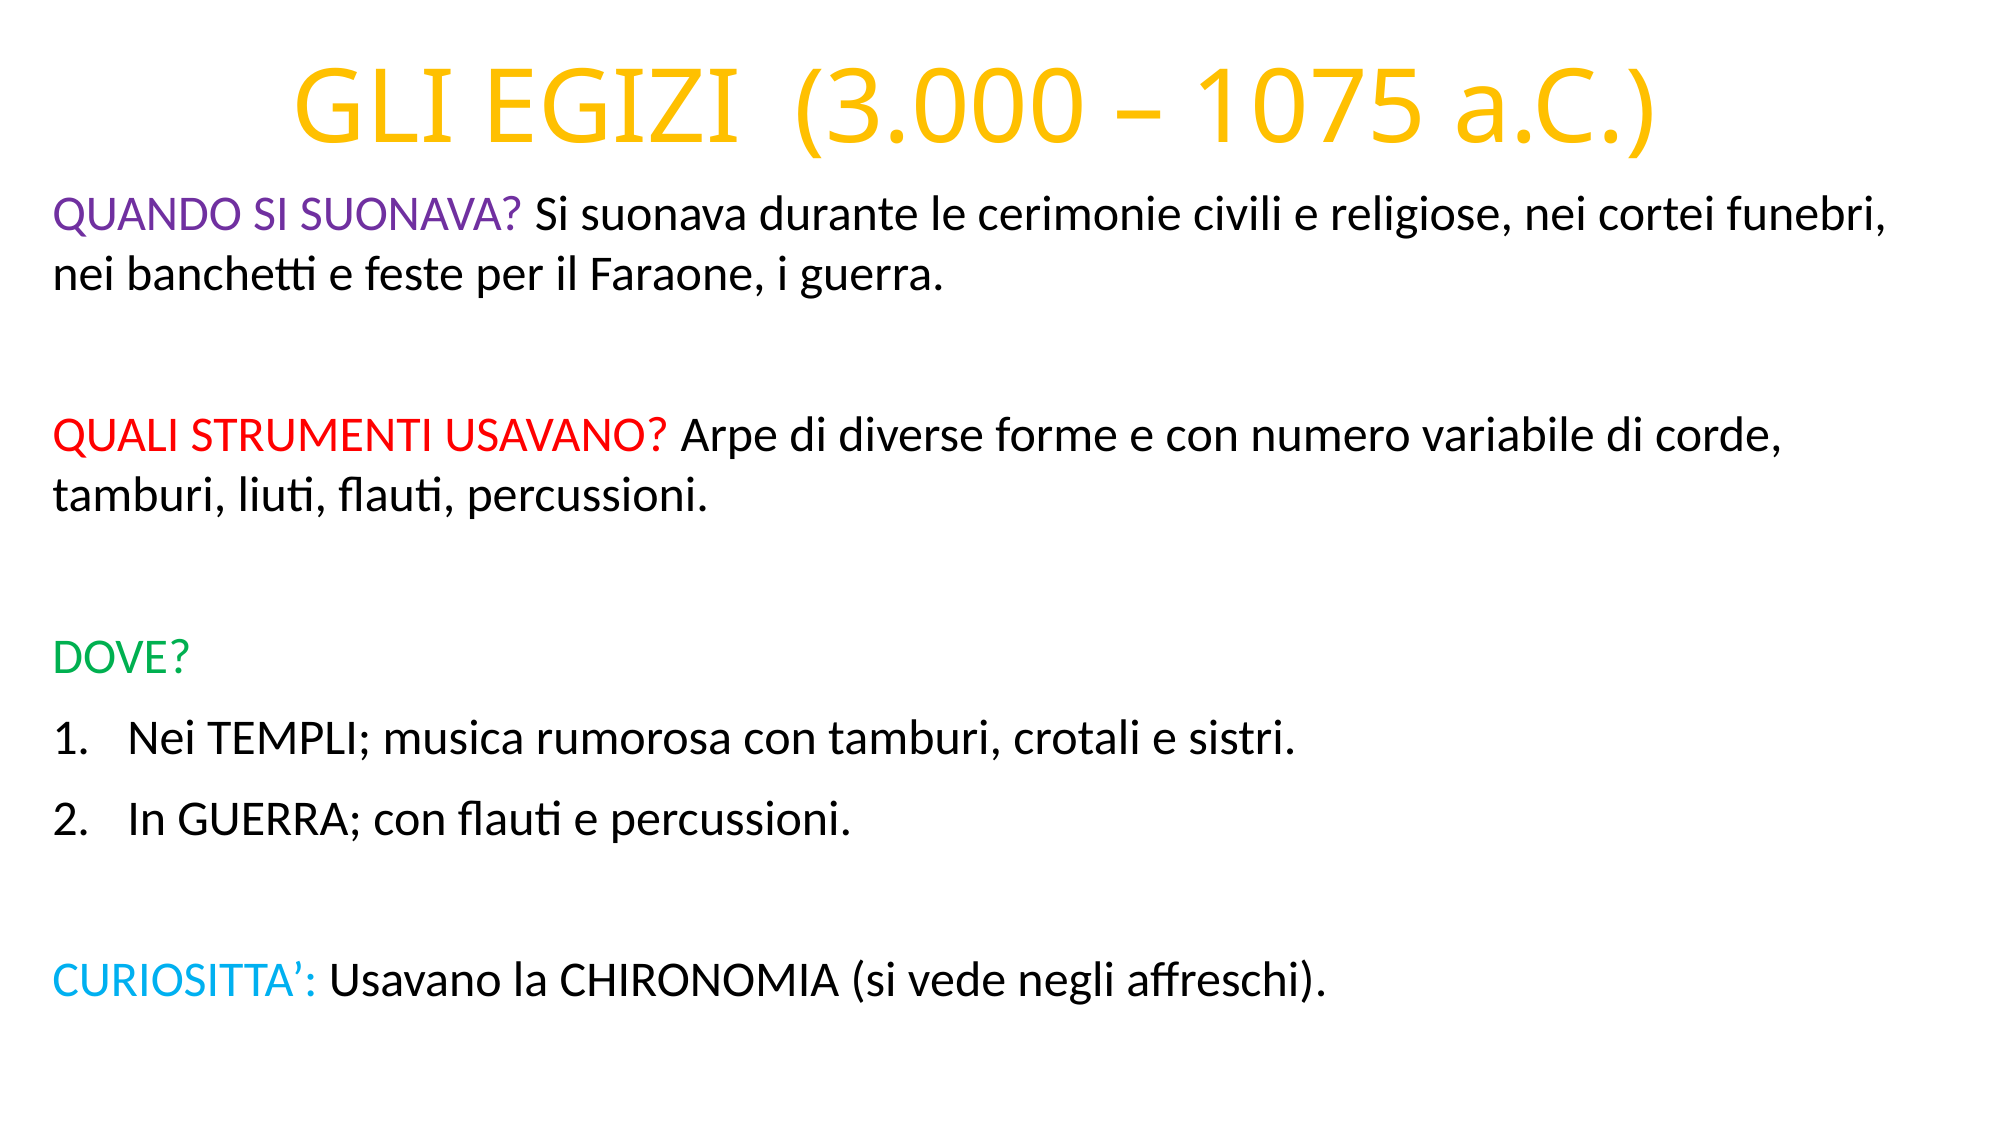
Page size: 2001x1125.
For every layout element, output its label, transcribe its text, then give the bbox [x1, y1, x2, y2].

subtitle QUANDO SI SUONAVA? Si suonava durante le cerimonie civili e religiose, nei cortei funebri, nei banchetti e feste per il Faraone, i guerra. QUALI STRUMENTI USAVANO? Arpe di diverse forme e con numero variabile di corde, tamburi, liuti, flauti, percussioni. DOVE? Nei TEMPLI; musica rumorosa con tamburi, crotali e sistri. In GUERRA; con flauti e percussioni. CURIOSITTA’: Usavano la CHIRONOMIA (si vede negli affreschi). [37, 172, 1948, 1043]
title GLI EGIZI (3.000 – 1075 a.C.) [224, 32, 1725, 172]
